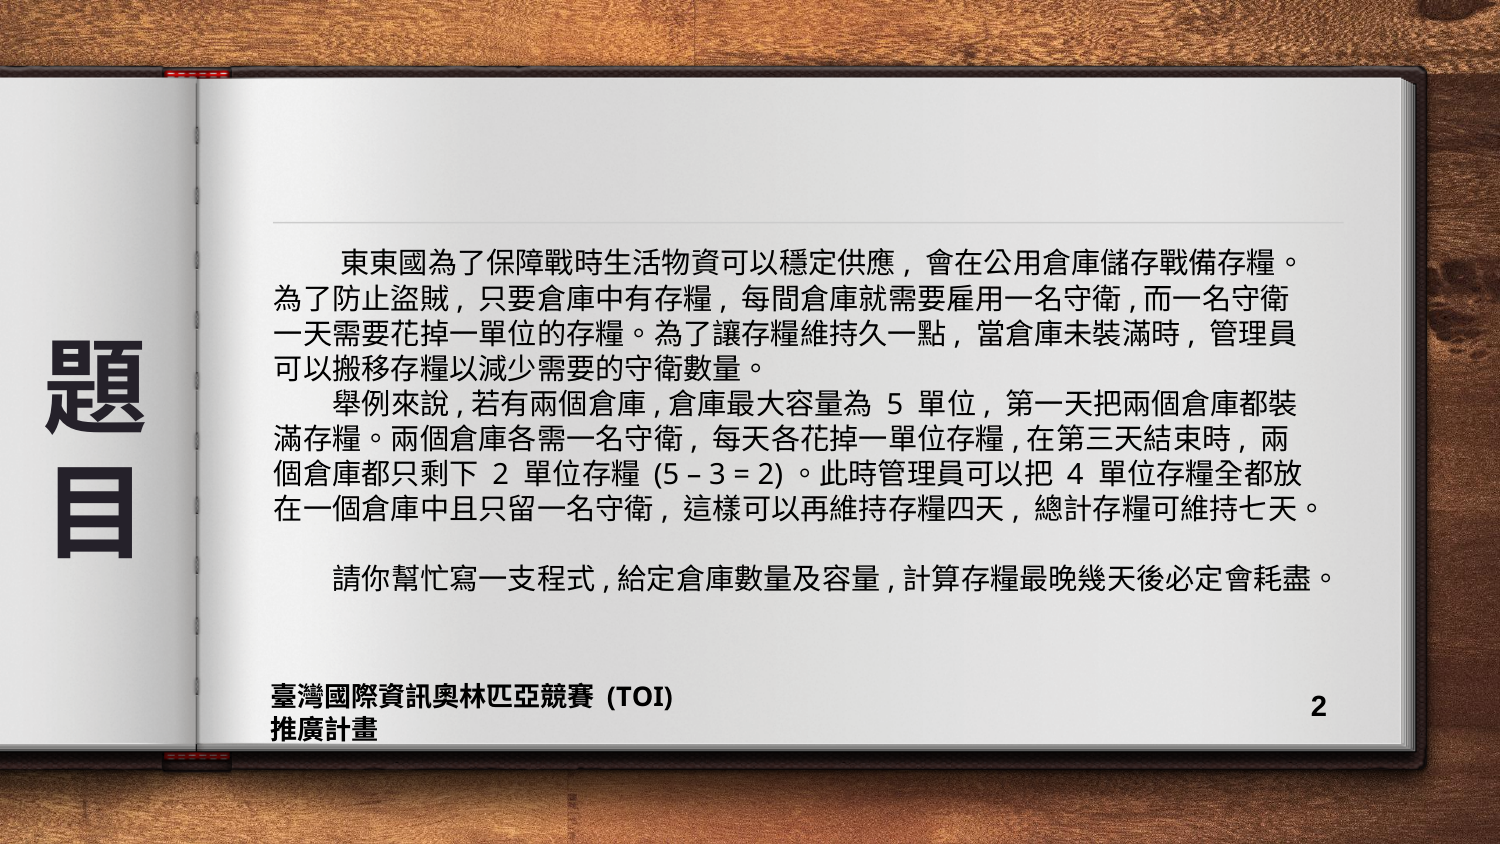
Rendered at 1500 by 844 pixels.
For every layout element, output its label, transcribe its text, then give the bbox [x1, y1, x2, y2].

text_box 題 目 [28, 306, 210, 552]
text_box [1295, 672, 1386, 737]
text_box 東東國為了保障戰時生活物資可以穩定供應, 會在公用倉庫儲存戰備存糧。為了防止盜賊, 只要倉庫中有存糧, 每間倉庫就需要雇用一名守衛,而一名守衛一天需要花掉一單位的存糧。為了讓存糧維持久一點, 當倉庫未裝滿時, 管理員可以搬移存糧以減少需要的守衛數量。 舉例來說,若有兩個倉庫,倉庫最大容量為 5 單位, 第一天把兩個倉庫都裝滿存糧。兩個倉庫各需一名守衛, 每天各花掉一單位存糧,在第三天結束時, 兩個倉庫都只剩下 2 單位存糧 (5 – 3 = 2)。此時管理員可以把 4 單位存糧全都放在一個倉庫中且只留一名守衛, 這樣可以再維持存糧四天, 總計存糧可維持七天。 請你幫忙寫一支程式,給定倉庫數量及容量,計算存糧最晚幾天後必定會耗盡。 [259, 233, 1334, 672]
